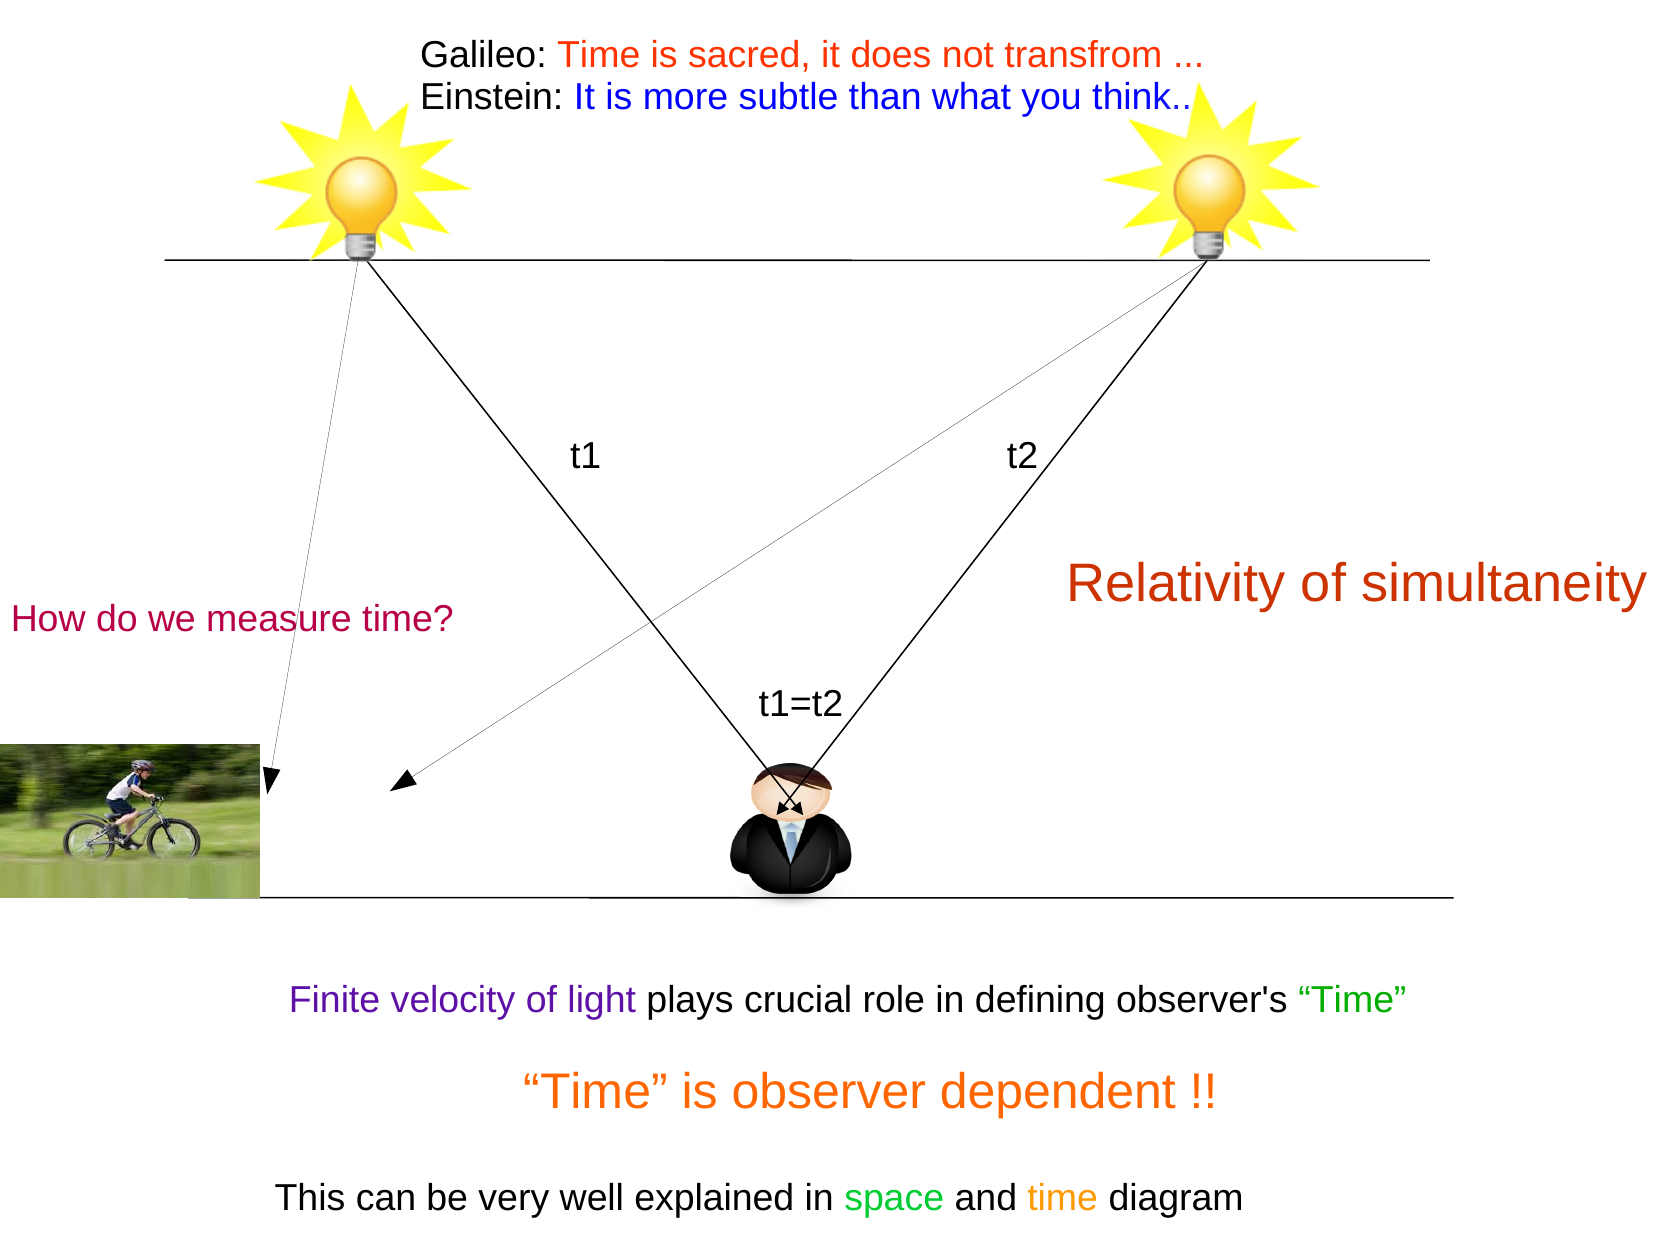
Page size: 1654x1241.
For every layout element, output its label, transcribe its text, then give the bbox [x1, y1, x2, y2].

text_box Galileo: Time is sacred, it does not transfrom ... Einstein: It is more subtle than what you think... [405, 23, 1229, 123]
picture [752, 747, 827, 795]
text_box This can be very well explained in space and time diagram [259, 1169, 1259, 1230]
picture [1086, 45, 1337, 296]
text_box t1=t2 [743, 673, 859, 730]
picture [238, 47, 489, 298]
picture [708, 747, 874, 897]
picture [0, 744, 260, 898]
text_box Finite velocity of light plays crucial role in defining observer's “Time” “Time” is observer dependent !! [273, 969, 1421, 1125]
text_box t2 [992, 425, 1054, 483]
text_box Relativity of simultaneity [1051, 543, 1462, 601]
picture [786, 801, 794, 809]
text_box How do we measure time? [293, 590, 469, 648]
text_box t1 [555, 425, 617, 483]
picture [708, 899, 874, 910]
text_box How do we measure time? [0, 590, 301, 648]
